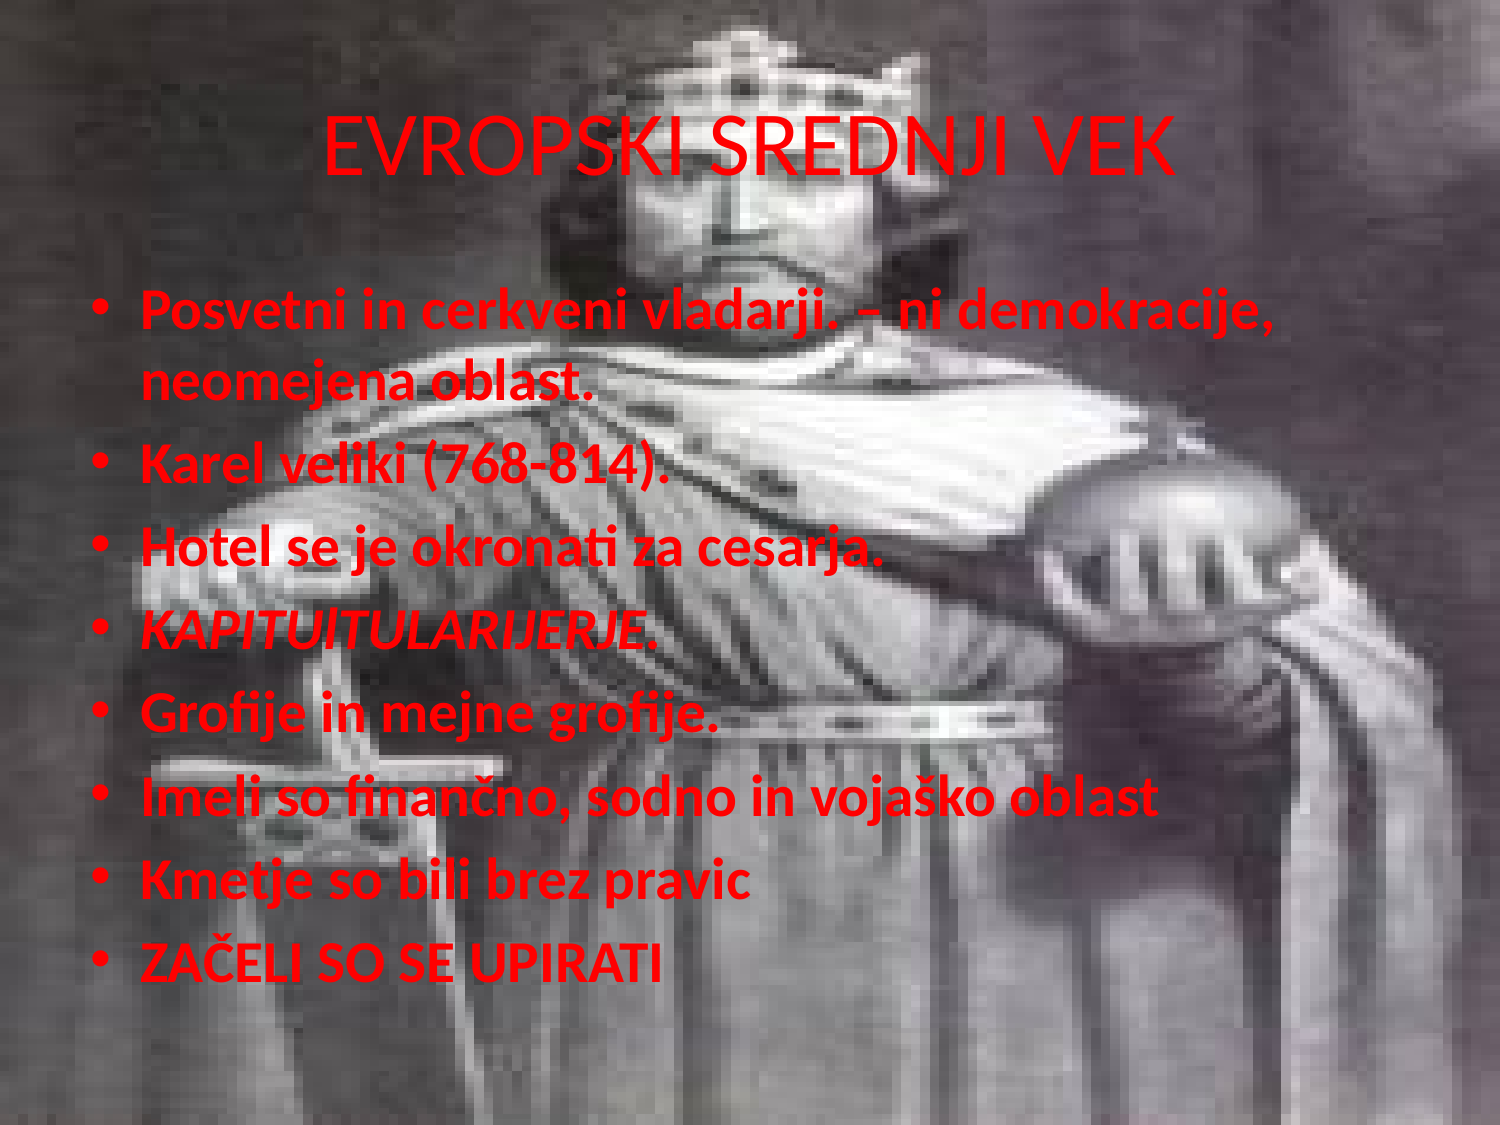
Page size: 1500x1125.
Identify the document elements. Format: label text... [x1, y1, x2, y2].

picture [0, 0, 1500, 1125]
title EVROPSKI SREDNJI VEK [75, 45, 1425, 233]
list Posvetni in cerkveni vladarji. – ni demokracije, neomejena oblast. Karel veliki (768-814). Hotel se je okronati za cesarja. KAPITUlTULARIJERJE. Grofije in mejne grofije. Imeli so finančno, sodno in vojaško oblast Kmetje so bili brez pravic ZAČELI SO SE UPIRATI [75, 262, 1425, 1005]
